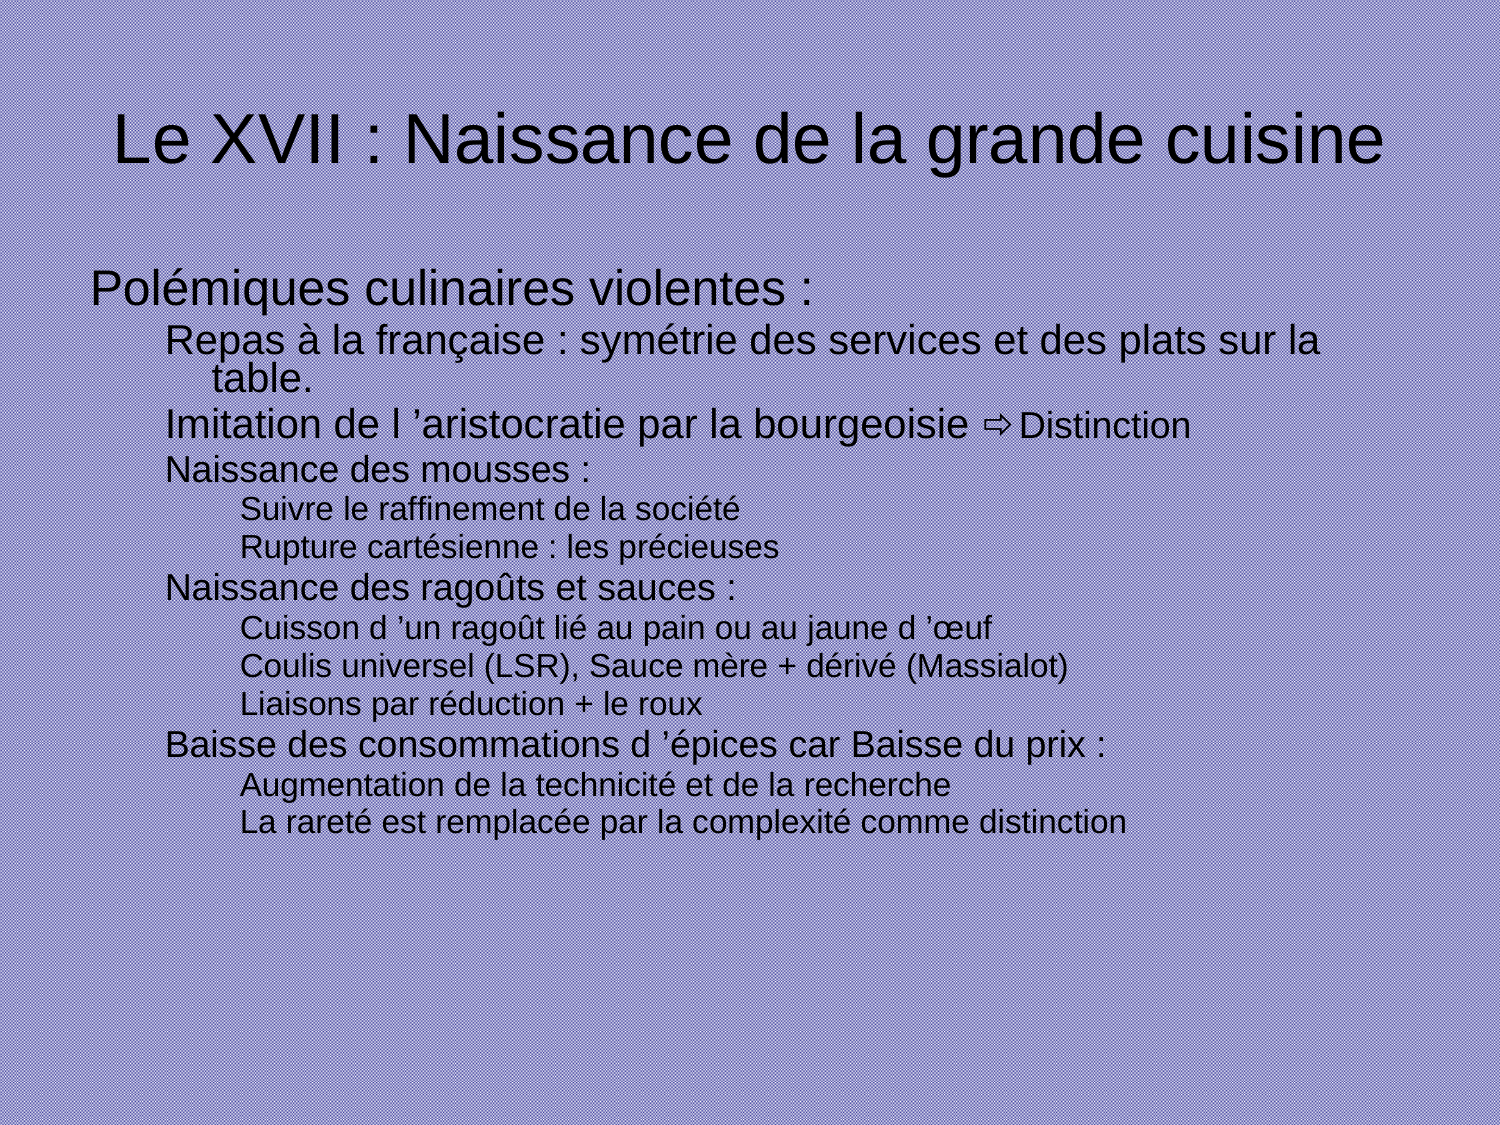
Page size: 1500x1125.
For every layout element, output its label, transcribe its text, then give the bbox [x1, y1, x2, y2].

title Le XVII : Naissance de la grande cuisine [75, 45, 1426, 233]
list Polémiques culinaires violentes : Repas à la française : symétrie des services et des plats sur la table. Imitation de l ’aristocratie par la bourgeoisie Distinction Naissance des mousses : Suivre le raffinement de la société Rupture cartésienne : les précieuses Naissance des ragoûts et sauces : Cuisson d ’un ragoût lié au pain ou au jaune d ’œuf Coulis universel (LSR), Sauce mère + dérivé (Massialot) Liaisons par réduction + le roux Baisse des consommations d ’épices car Baisse du prix : Augmentation de la technicité et de la recherche La rareté est remplacée par la complexité comme distinction [75, 262, 1426, 1006]
picture [0, 0, 1500, 1125]
